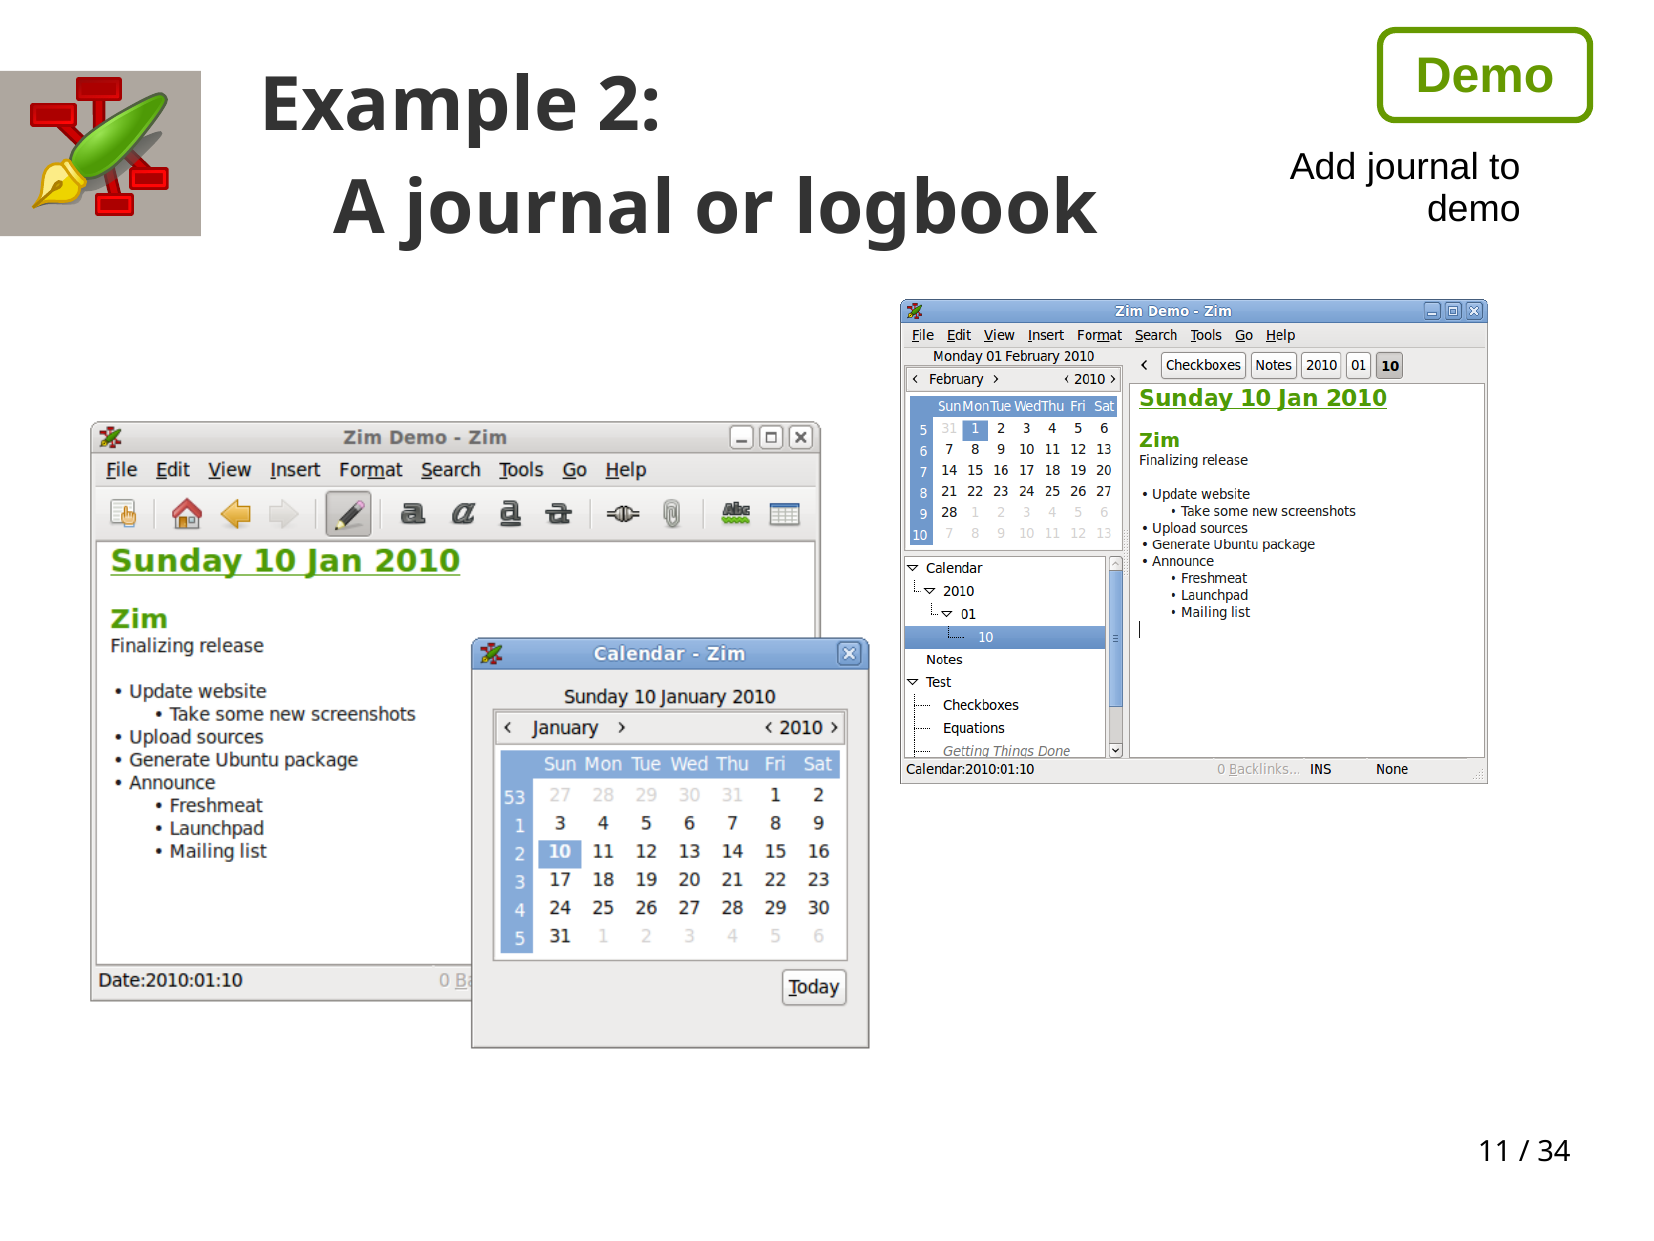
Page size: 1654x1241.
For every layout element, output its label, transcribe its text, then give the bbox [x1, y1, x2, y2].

picture [900, 299, 1488, 784]
text_box Demo [1380, 30, 1591, 121]
title Example 2: A journal or logbook [259, 49, 1571, 257]
text_box Add journal to demo [1275, 138, 1618, 237]
picture [89, 416, 871, 1051]
